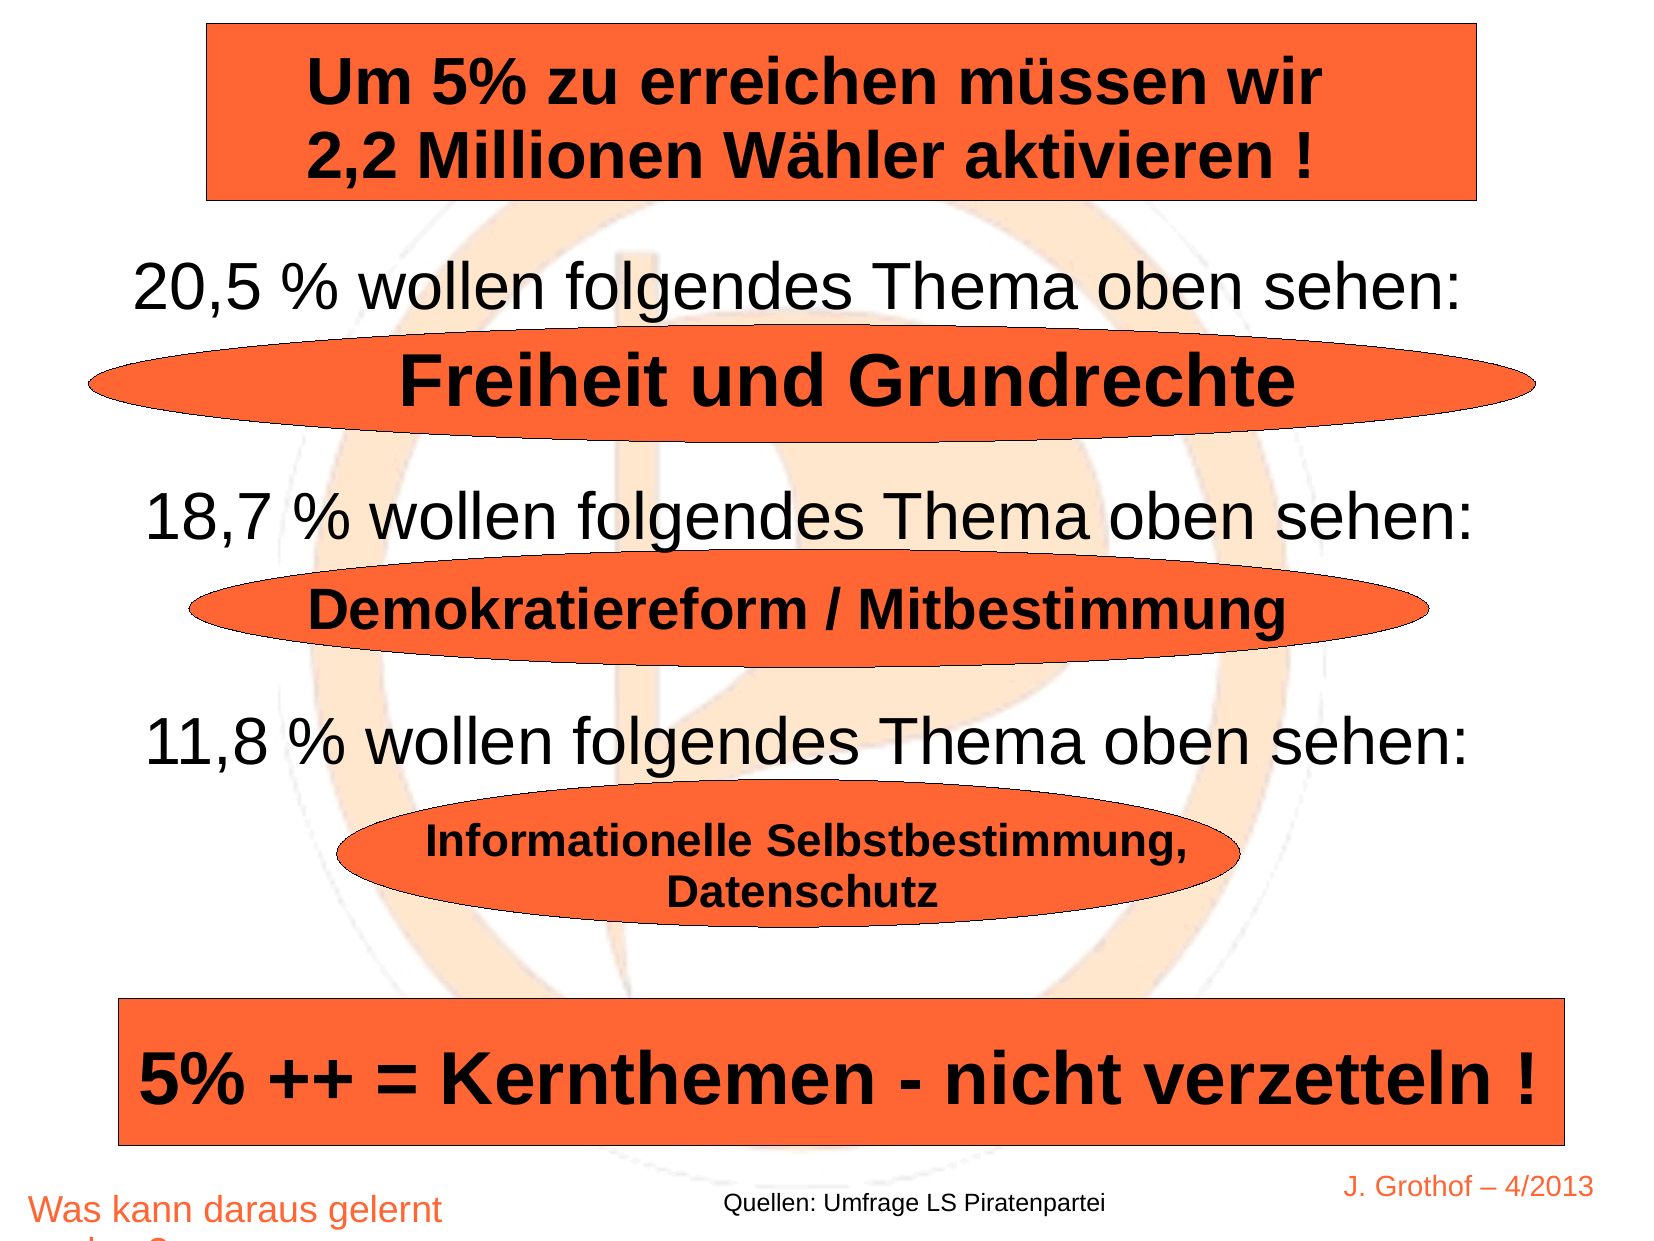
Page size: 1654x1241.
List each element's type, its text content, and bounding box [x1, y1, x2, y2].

text_box Quellen: Umfrage LS Piratenpartei [708, 1181, 1123, 1224]
text_box [381, 651, 1237, 668]
text_box [1208, 825, 1241, 881]
text_box Demokratiereform / Mitbestimmung [292, 569, 1326, 651]
text_box [336, 813, 410, 894]
text_box Um 5% zu erreichen müssen wir 2,2 Millionen Wähler aktivieren ! [291, 36, 1359, 201]
text_box [345, 562, 1273, 569]
text_box Informationelle Selbstbestimmung, Datenschutz [410, 807, 1208, 928]
text_box 18,7 % wollen folgendes Thema oben sehen: [129, 471, 1502, 562]
text_box [1326, 575, 1430, 641]
text_box Freiheit und Grundrechte [383, 330, 1344, 430]
text_box [206, 23, 1477, 201]
text_box 20,5 % wollen folgendes Thema oben sehen: [118, 242, 1498, 332]
text_box [436, 787, 1141, 807]
text_box [118, 998, 1565, 1146]
picture [0, 0, 1654, 1241]
text_box [188, 575, 292, 641]
text_box [88, 336, 1264, 443]
text_box 11,8 % wollen folgendes Thema oben sehen: [129, 696, 1505, 787]
text_box Was kann daraus gelernt werden ? [0, 1181, 621, 1239]
text_box 5% ++ = Kernthemen - nicht verzetteln ! [100, 1021, 1556, 1130]
text_box [1344, 343, 1536, 424]
